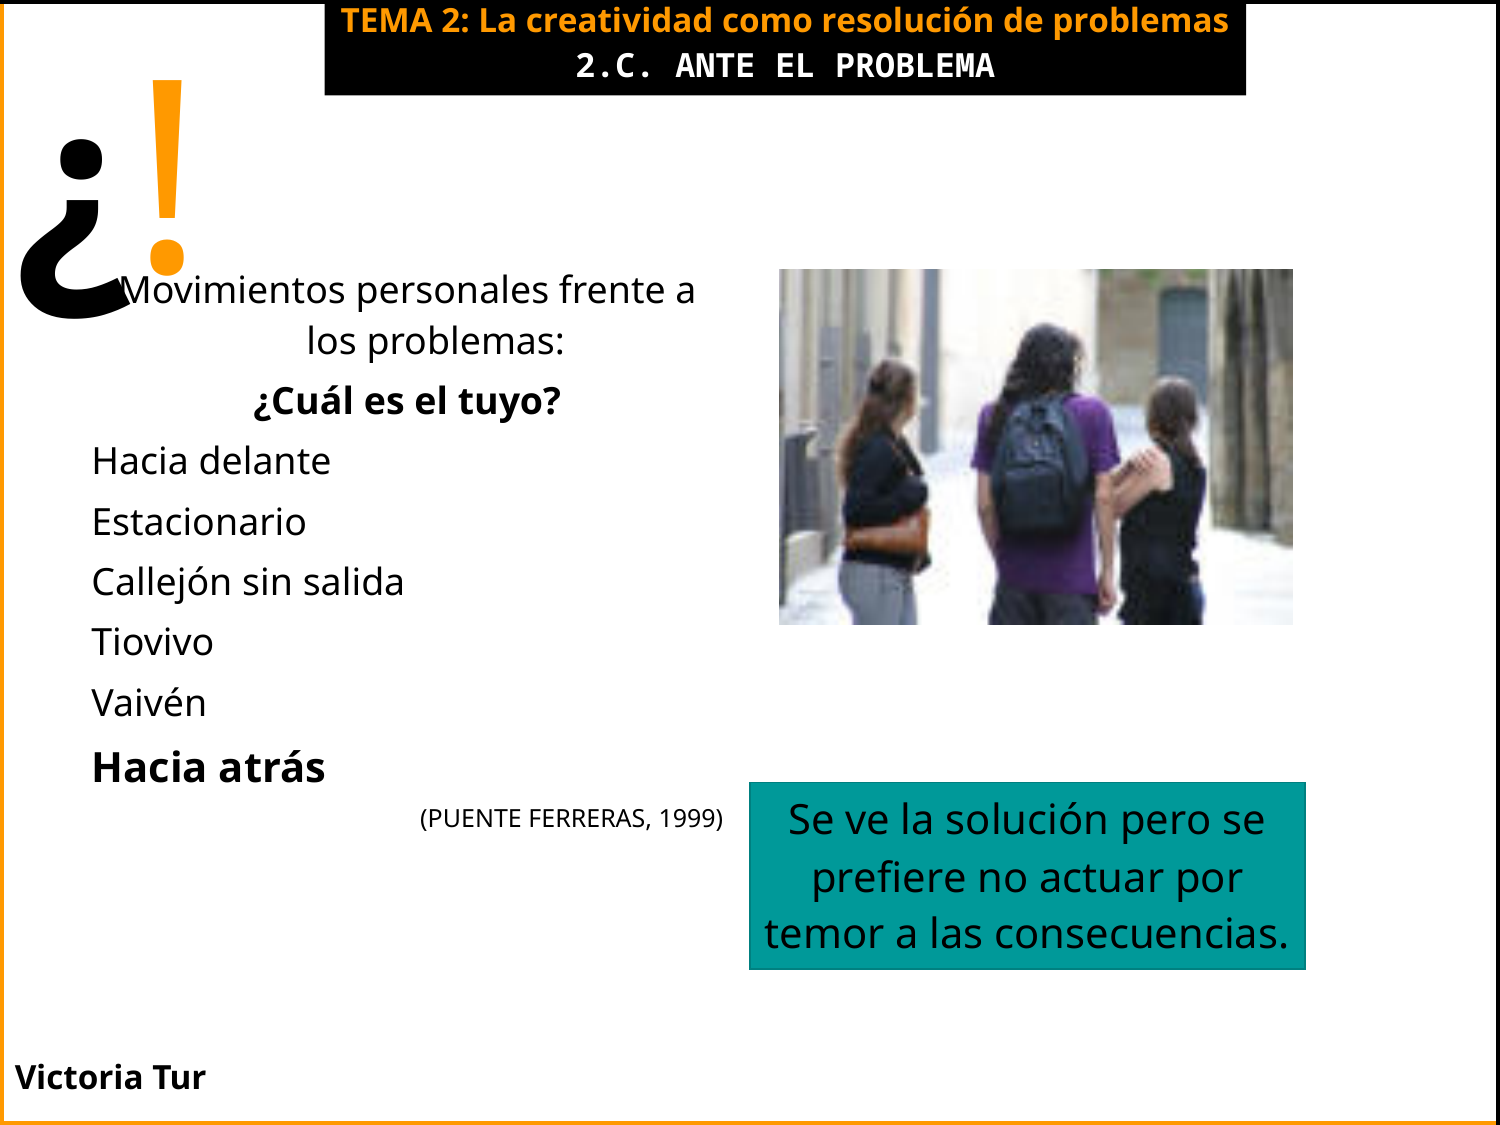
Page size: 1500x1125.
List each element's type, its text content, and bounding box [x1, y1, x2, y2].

text_box Se ve la solución pero se prefiere no actuar por temor a las consecuencias. [749, 782, 1305, 969]
list Movimientos personales frente a los problemas: ¿Cuál es el tuyo? Hacia delante Estacionario Callejón sin salida Tiovivo Vaivén Hacia atrás (PUENTE FERRERAS, 1999) [76, 255, 739, 998]
picture [779, 269, 1293, 625]
